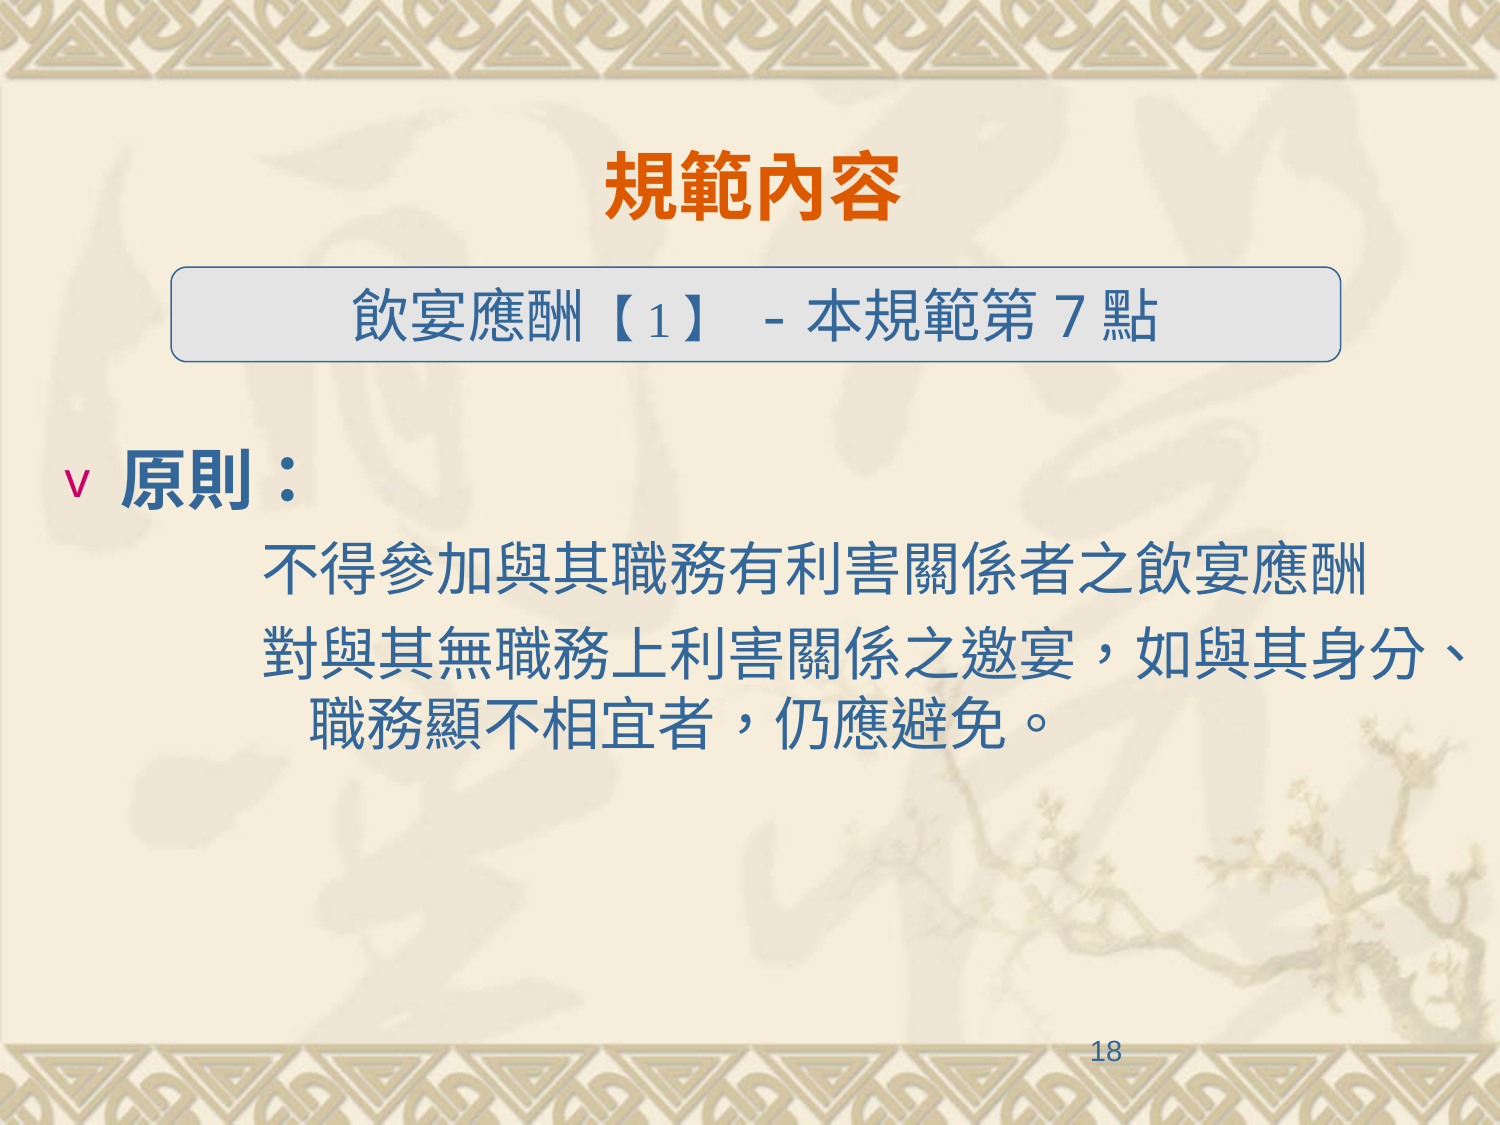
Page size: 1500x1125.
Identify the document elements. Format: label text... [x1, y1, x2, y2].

text_box [1074, 1024, 1451, 1103]
title 規範內容 [478, 125, 1029, 244]
list 原則： 不得參加與其職務有利害關係者之飲宴應酬 對與其無職務上利害關係之邀宴，如與其身分、職務顯不相宜者，仍應避免。 [49, 430, 1451, 1001]
text_box 飲宴應酬【1】 -本規範第7點 [171, 267, 1341, 362]
